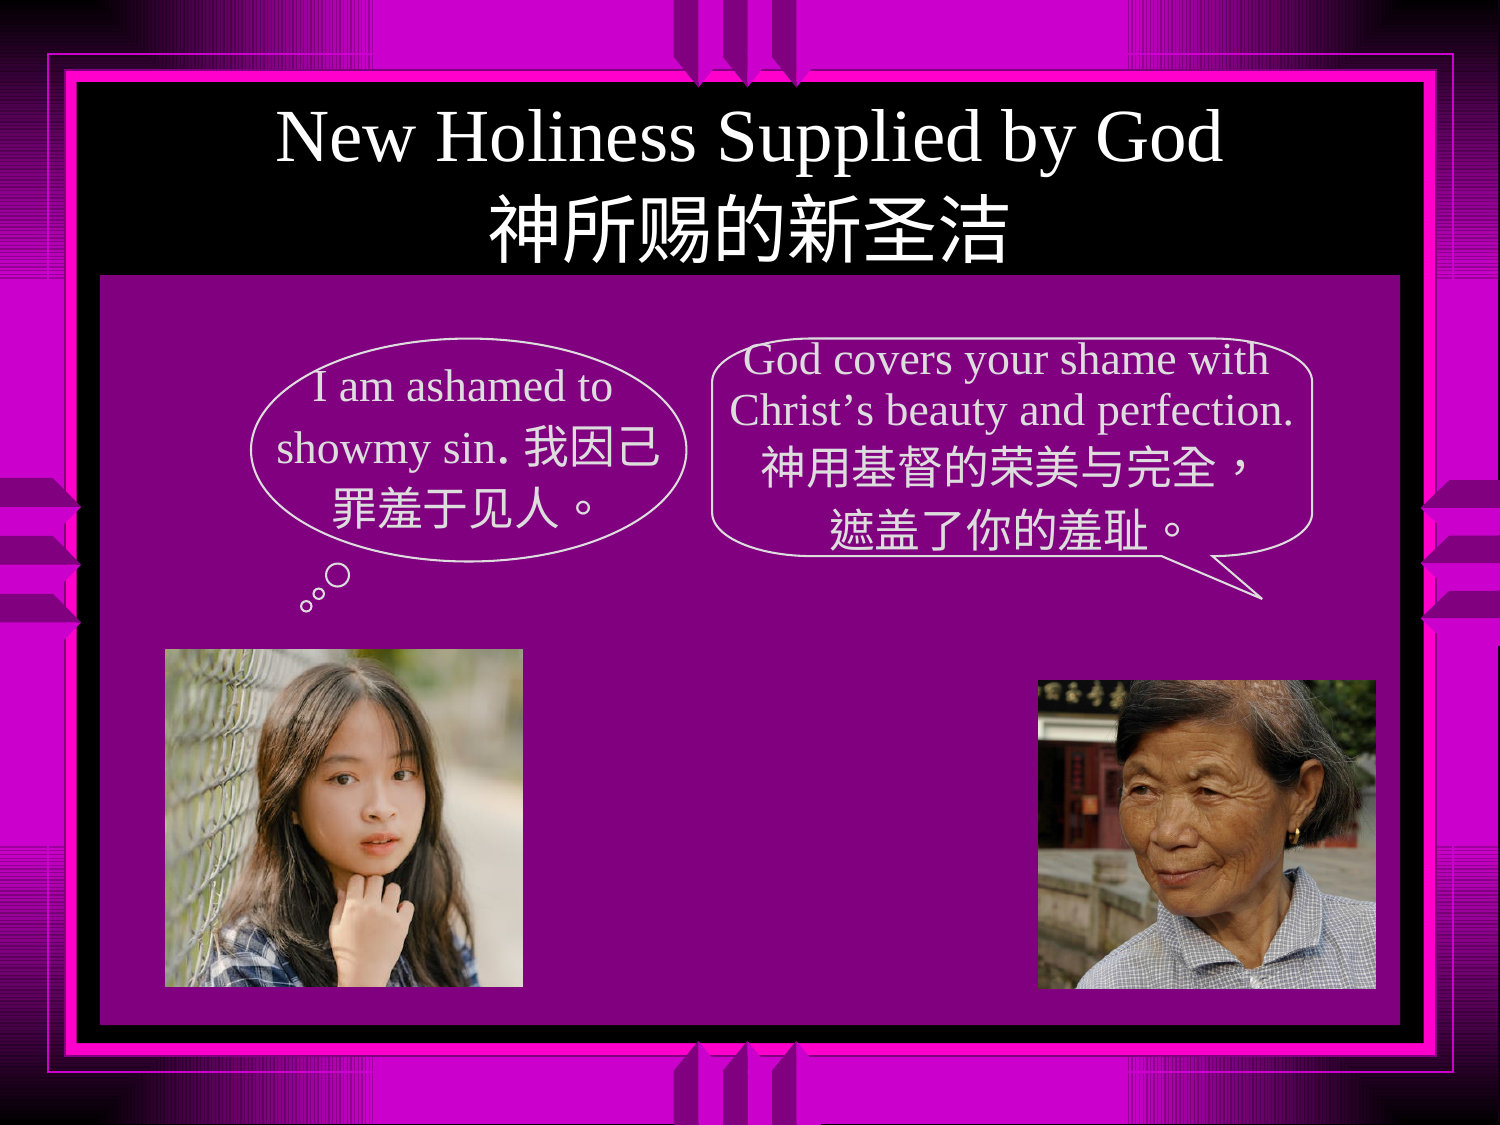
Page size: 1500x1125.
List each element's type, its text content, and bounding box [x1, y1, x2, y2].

text_box I am ashamed to showmy sin.我因己 罪羞于见人。 [250, 338, 687, 562]
text_box [99, 275, 1401, 1026]
picture [1038, 680, 1376, 989]
text_box God covers your shame with Christ’s beauty and perfection. 神用基督的荣美与完全， 遮盖了你的羞耻。 [712, 338, 1313, 599]
picture [165, 649, 523, 987]
title New Holiness Supplied by God 神所赐的新圣洁 [112, 99, 1388, 288]
